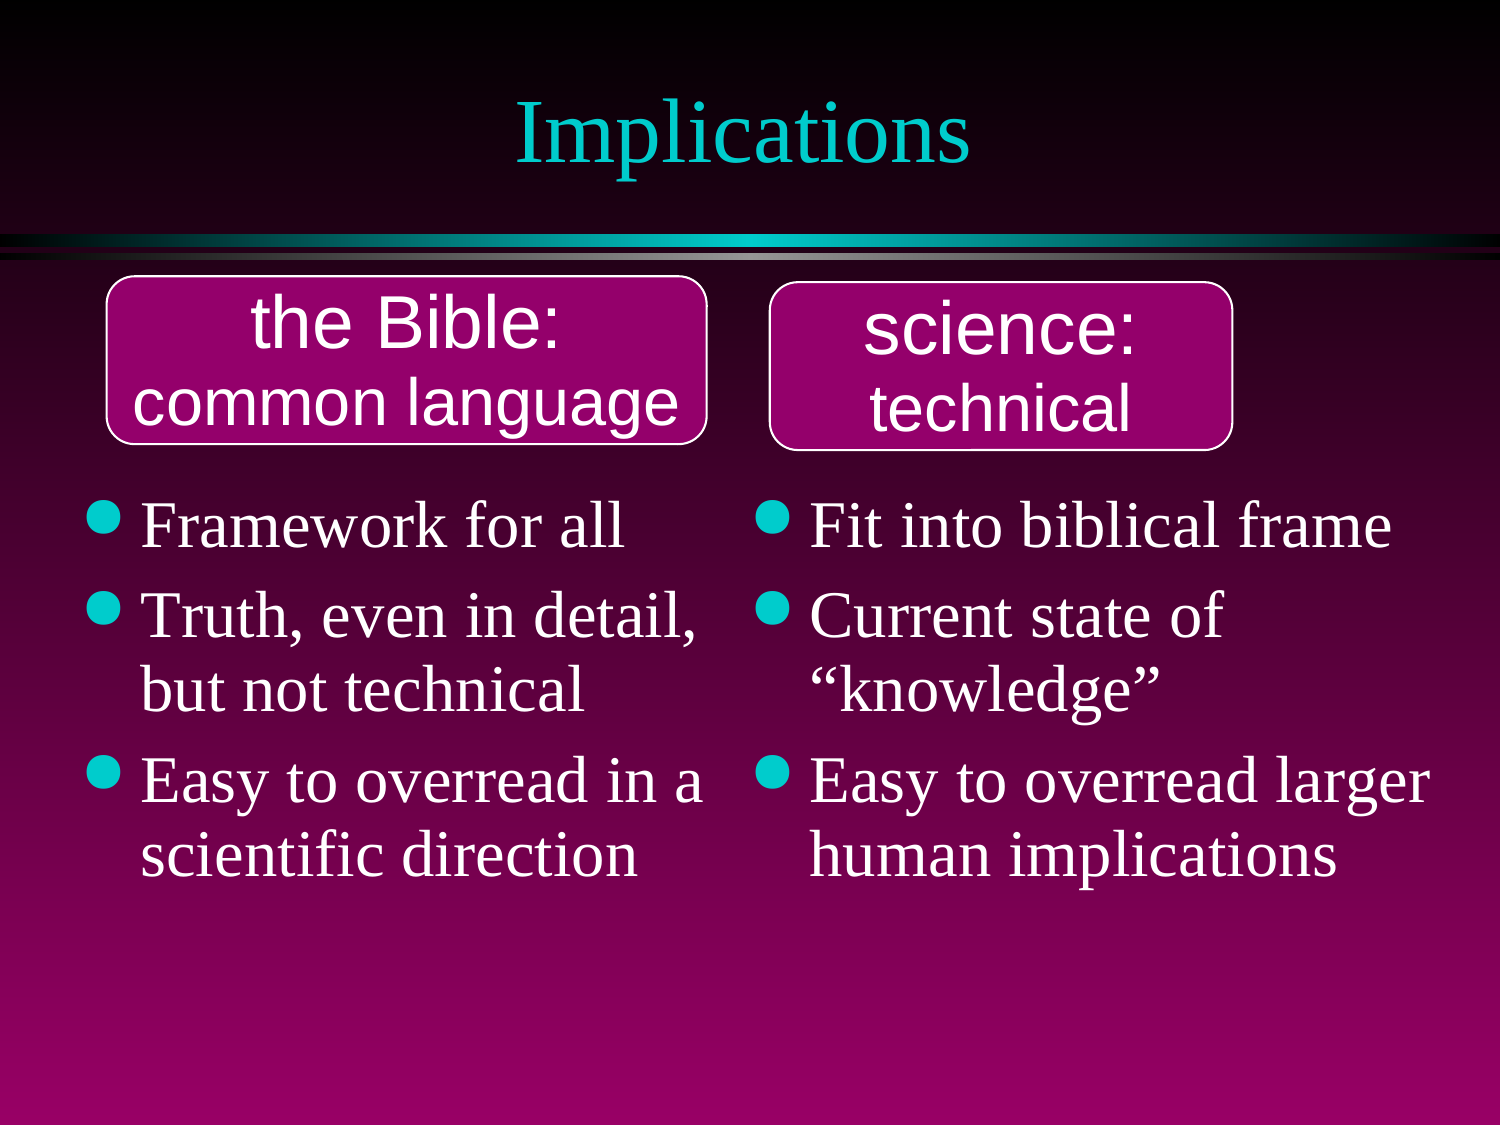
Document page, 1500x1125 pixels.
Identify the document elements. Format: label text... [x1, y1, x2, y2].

text_box science: technical [769, 282, 1233, 451]
list Fit into biblical frame Current state of “knowledge” Easy to overread larger human implications [753, 487, 1500, 982]
list Framework for all Truth, even in detail, but not technical Easy to overread in a scientific direction [84, 487, 713, 1074]
text_box the Bible: common language [106, 276, 707, 445]
title Implications [99, 37, 1388, 225]
